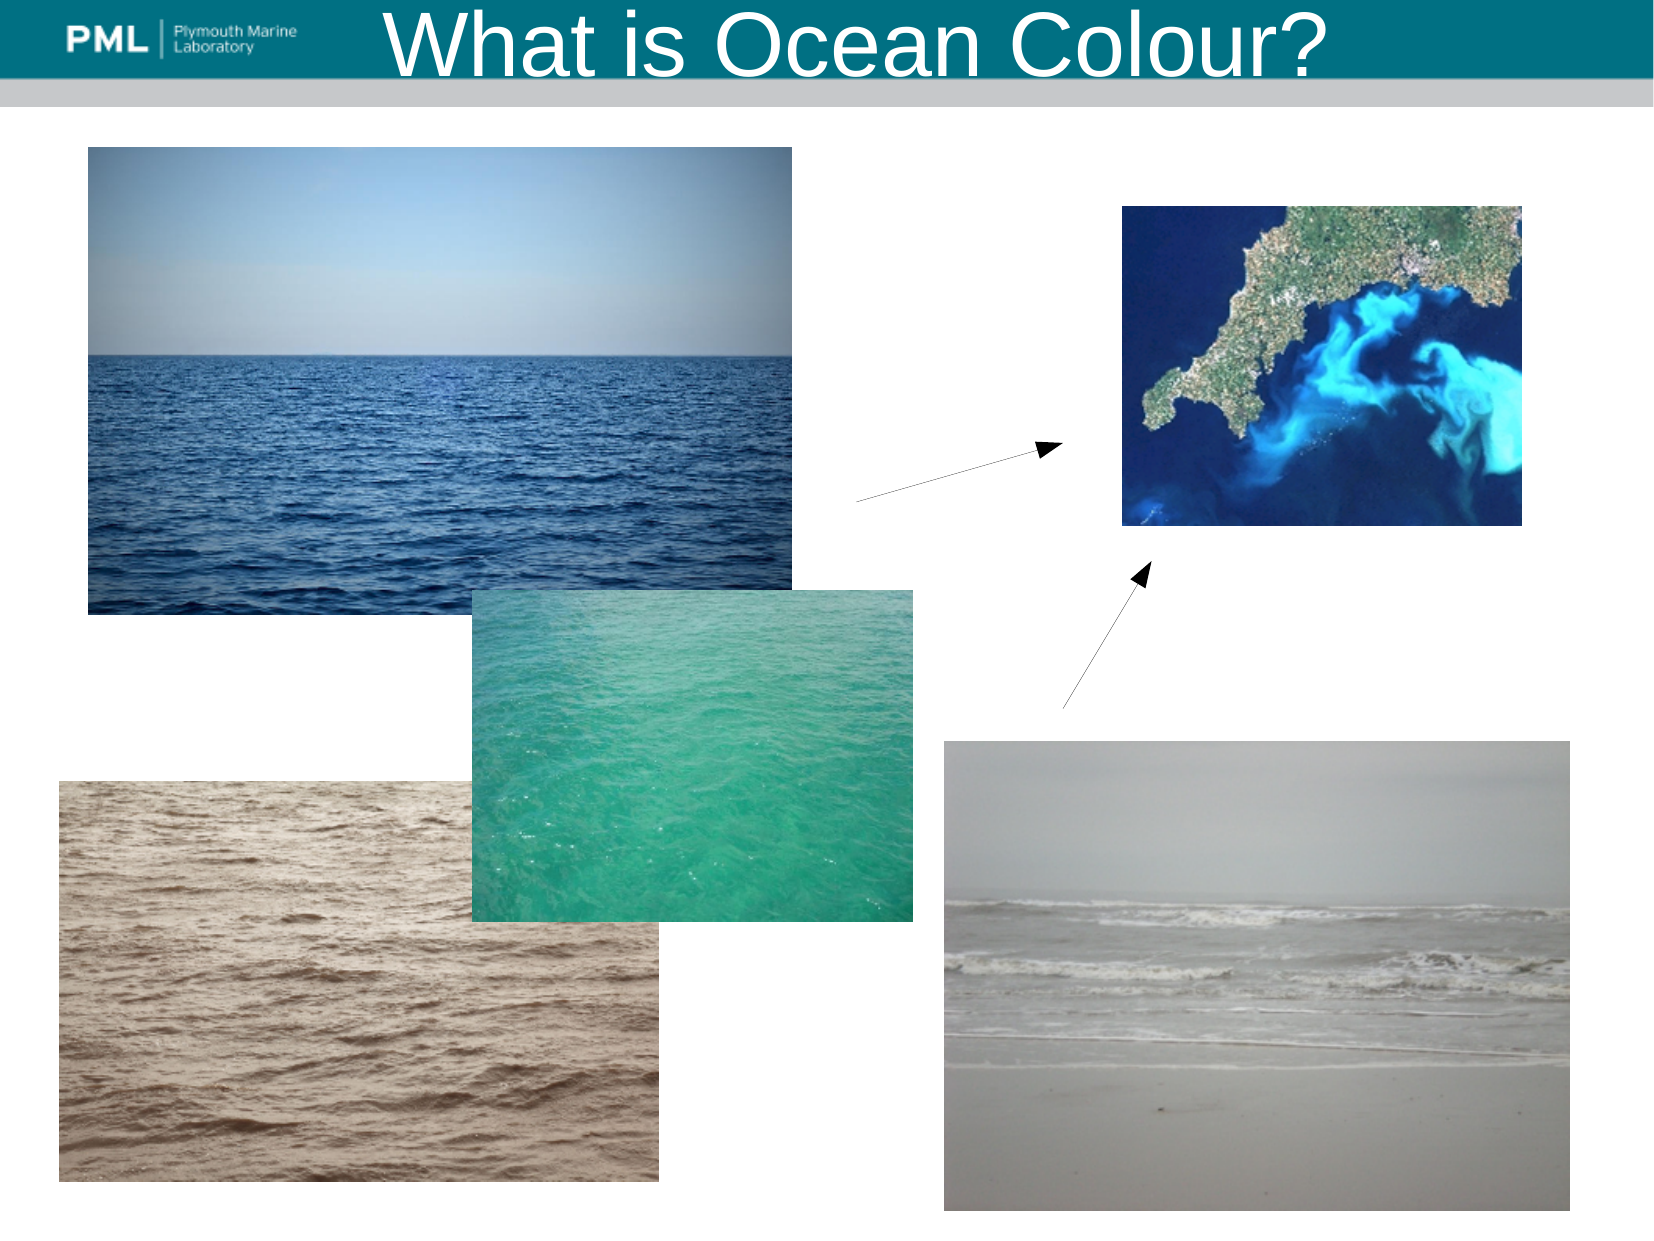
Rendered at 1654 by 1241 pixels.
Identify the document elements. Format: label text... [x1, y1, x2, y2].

picture [0, 0, 324, 107]
picture [59, 147, 913, 1182]
picture [944, 741, 1570, 1211]
picture [1122, 206, 1522, 526]
title What is Ocean Colour? [324, 0, 1388, 148]
picture [1388, 0, 1654, 107]
